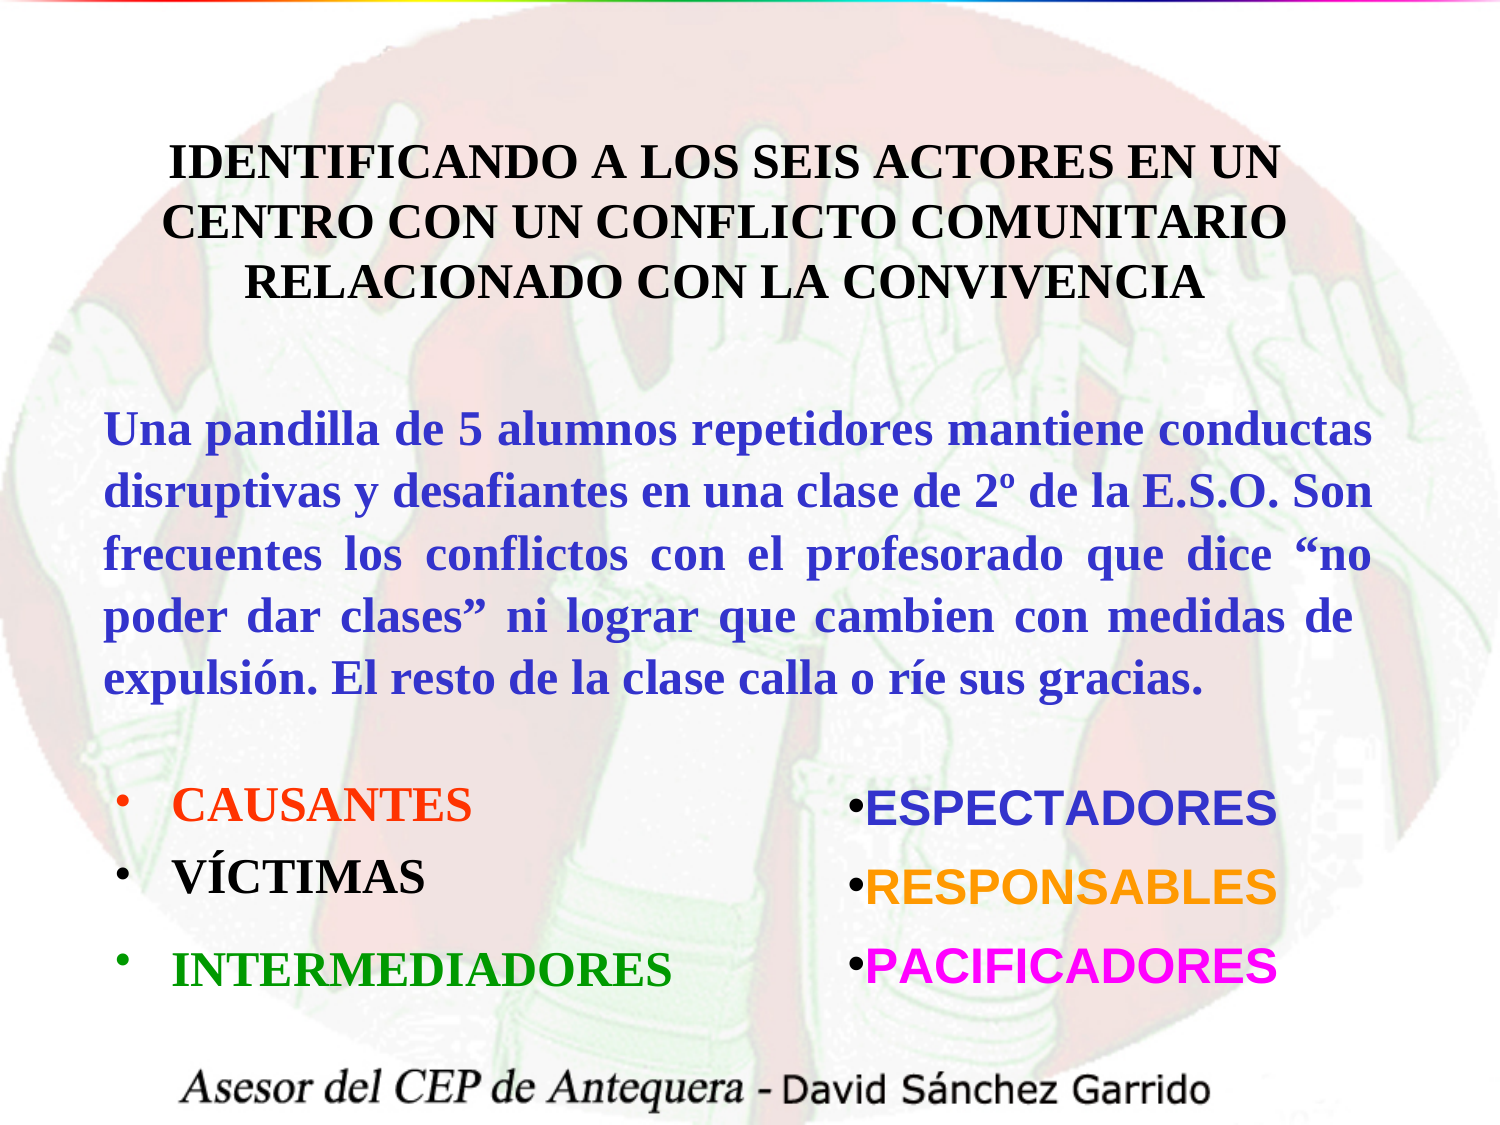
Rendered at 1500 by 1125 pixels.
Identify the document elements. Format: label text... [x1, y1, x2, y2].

text_box IDENTIFICANDO A LOS SEIS ACTORES EN UN CENTRO CON UN CONFLICTO COMUNITARIO RELACIONADO CON LA CONVIVENCIA [50, 99, 1401, 338]
picture [0, 0, 1500, 1125]
text_box CAUSANTES VÍCTIMAS INTERMEDIADORES [100, 763, 778, 1036]
text_box ESPECTADORES RESPONSABLES PACIFICADORES [832, 668, 1439, 1002]
text_box Una pandilla de 5 alumnos repetidores mantiene conductas disruptivas y desafiantes en una clase de 2º de la E.S.O. Son frecuentes los conflictos con el profesorado que dice “no poder dar clases” ni lograr que cambien con medidas de expulsión. El resto de la clase calla o ríe sus gracias. [88, 385, 1389, 713]
